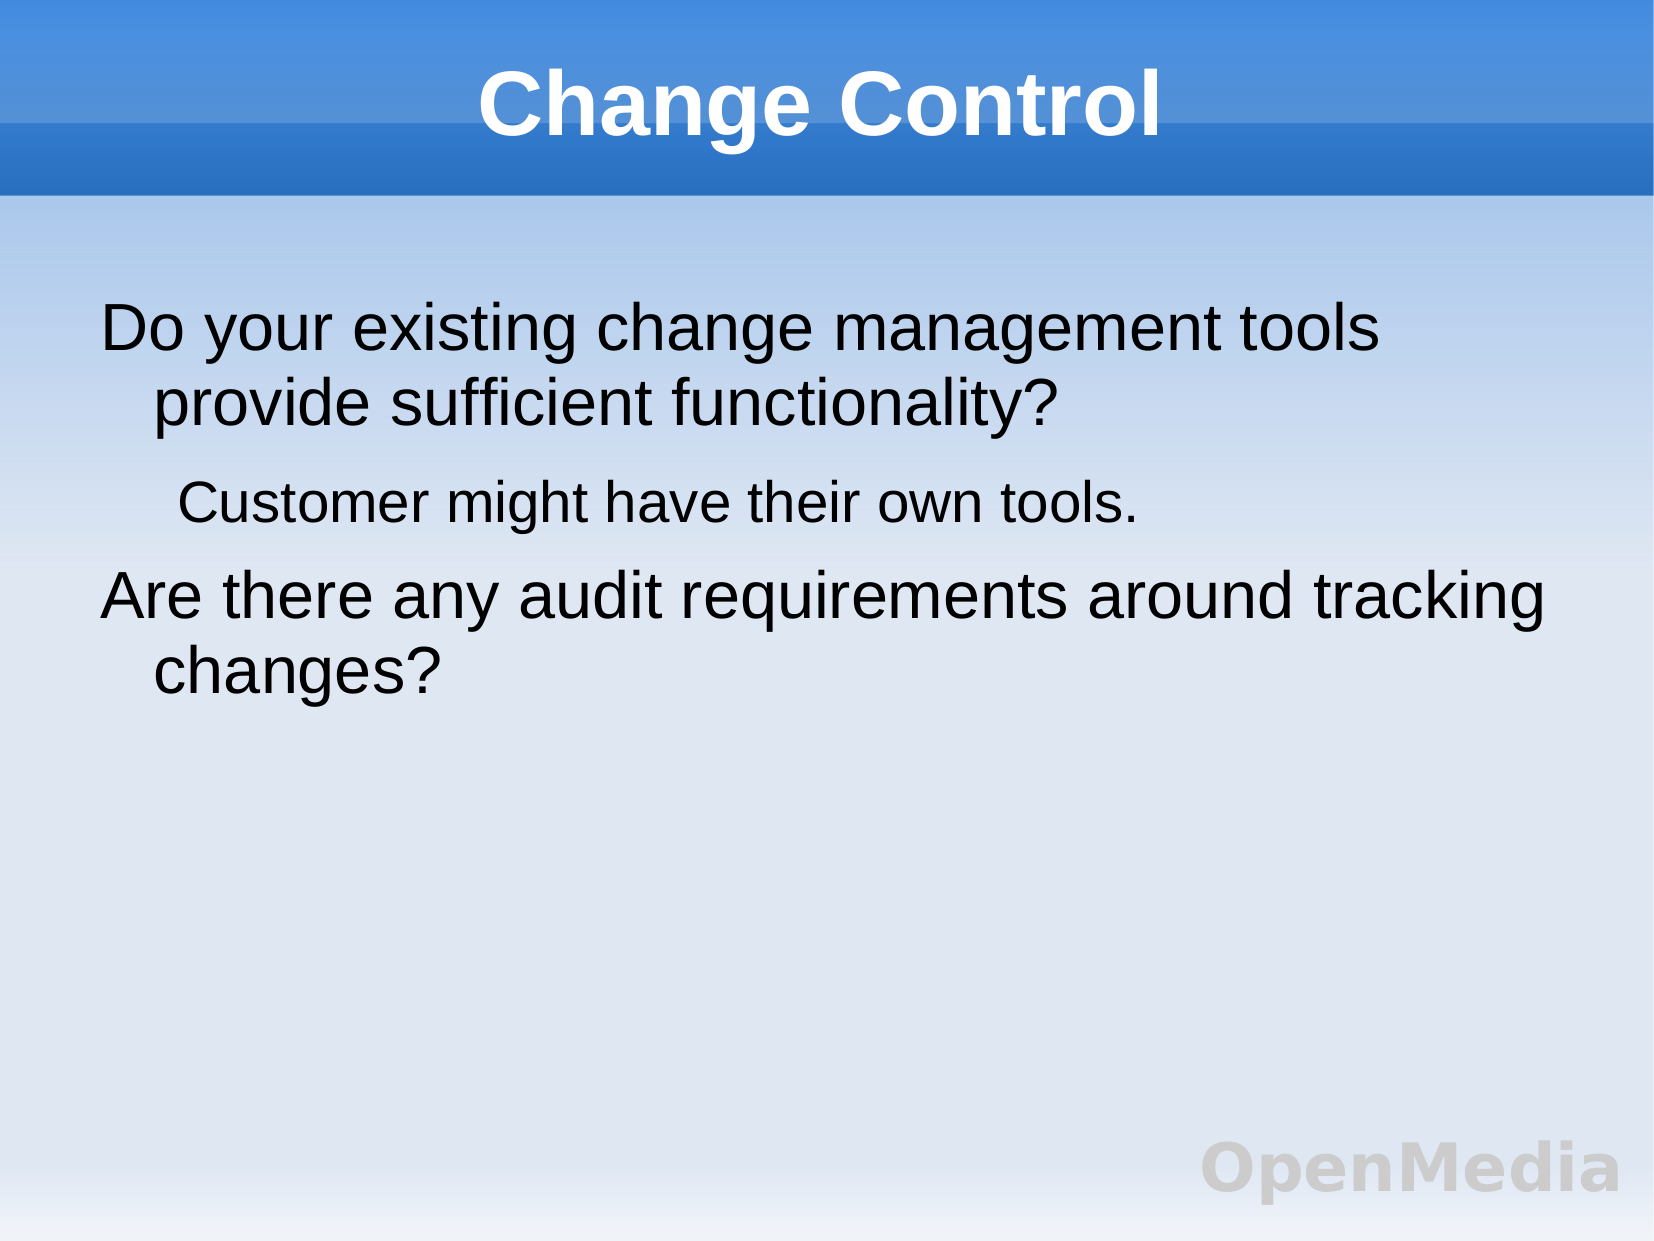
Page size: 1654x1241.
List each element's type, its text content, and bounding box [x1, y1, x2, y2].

list Do your existing change management tools provide sufficient functionality? Customer might have their own tools. Are there any audit requirements around tracking changes? [82, 290, 1571, 1094]
title Change Control [76, 7, 1565, 200]
picture [0, 0, 1654, 1241]
